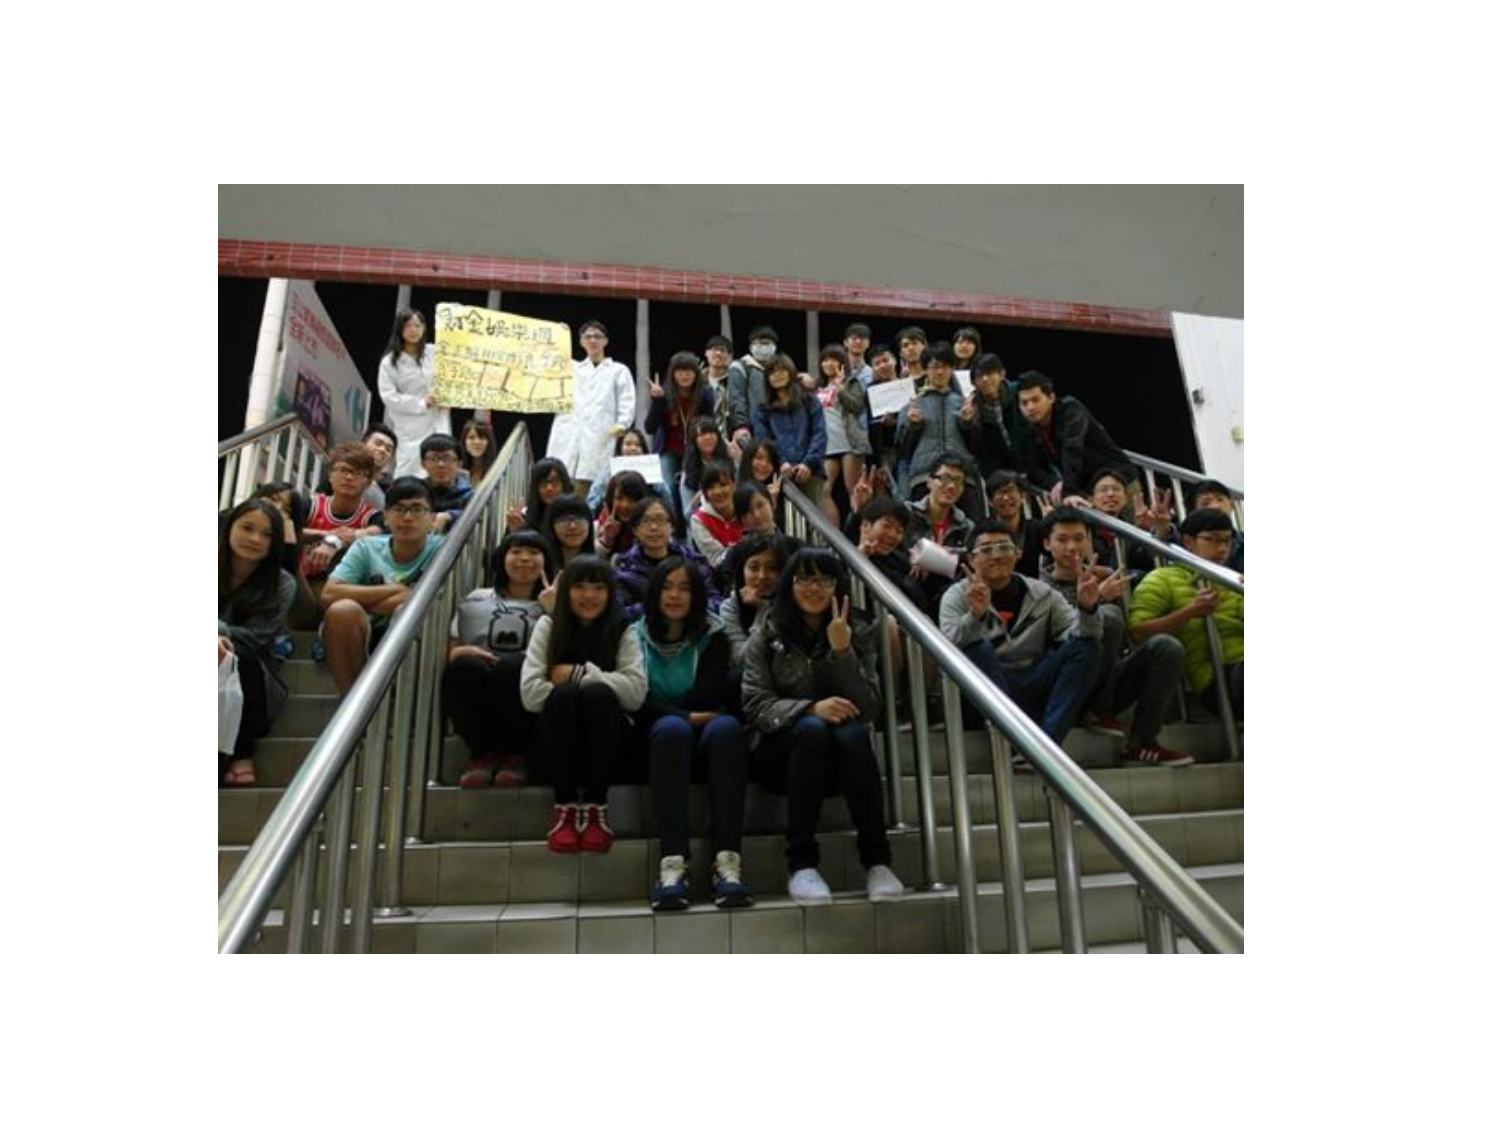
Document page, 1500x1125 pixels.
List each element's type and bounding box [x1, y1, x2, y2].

picture [218, 184, 1244, 954]
